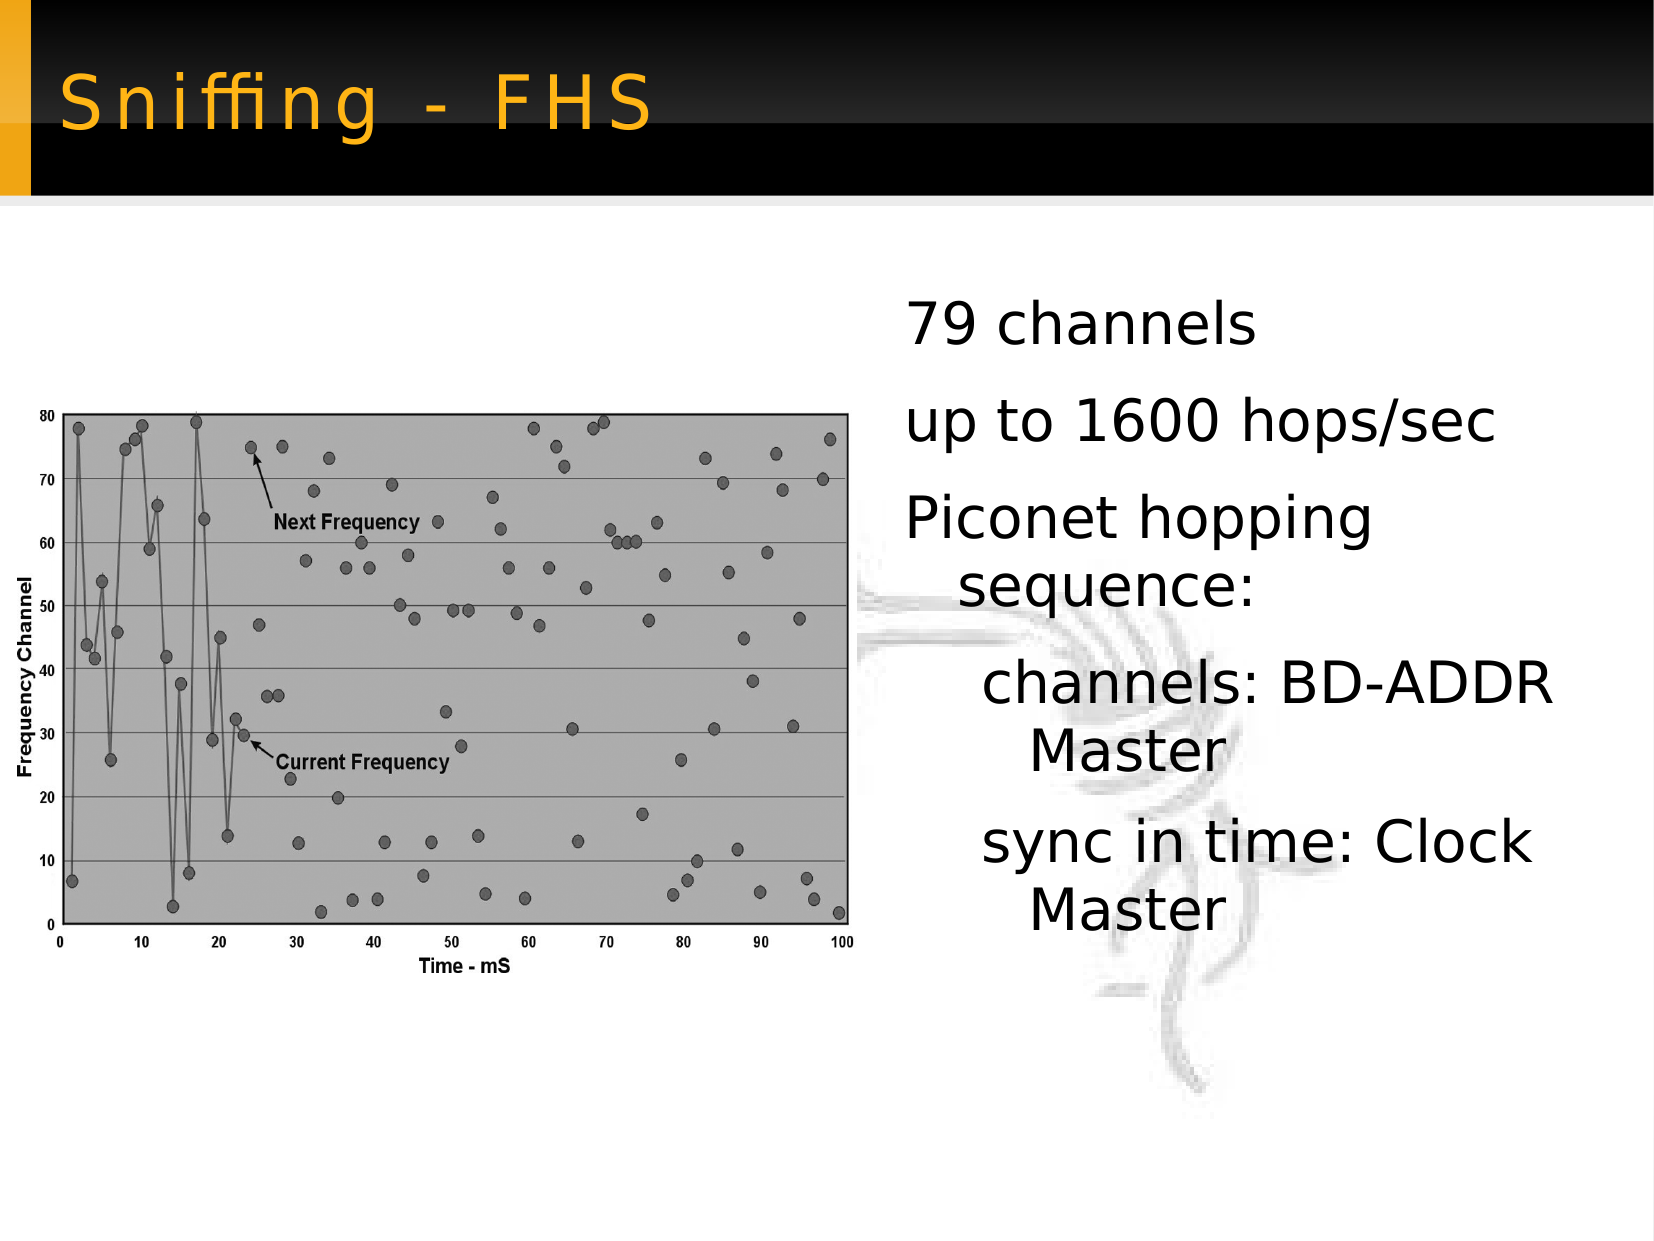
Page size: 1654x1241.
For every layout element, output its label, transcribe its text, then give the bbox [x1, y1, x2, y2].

title Sniffing - FHS [59, 29, 1595, 178]
picture [0, 0, 1654, 1241]
list 79 channels up to 1600 hops/sec Piconet hopping sequence: channels: BD-ADDR Master sync in time: Clock Master [886, 290, 1613, 1109]
